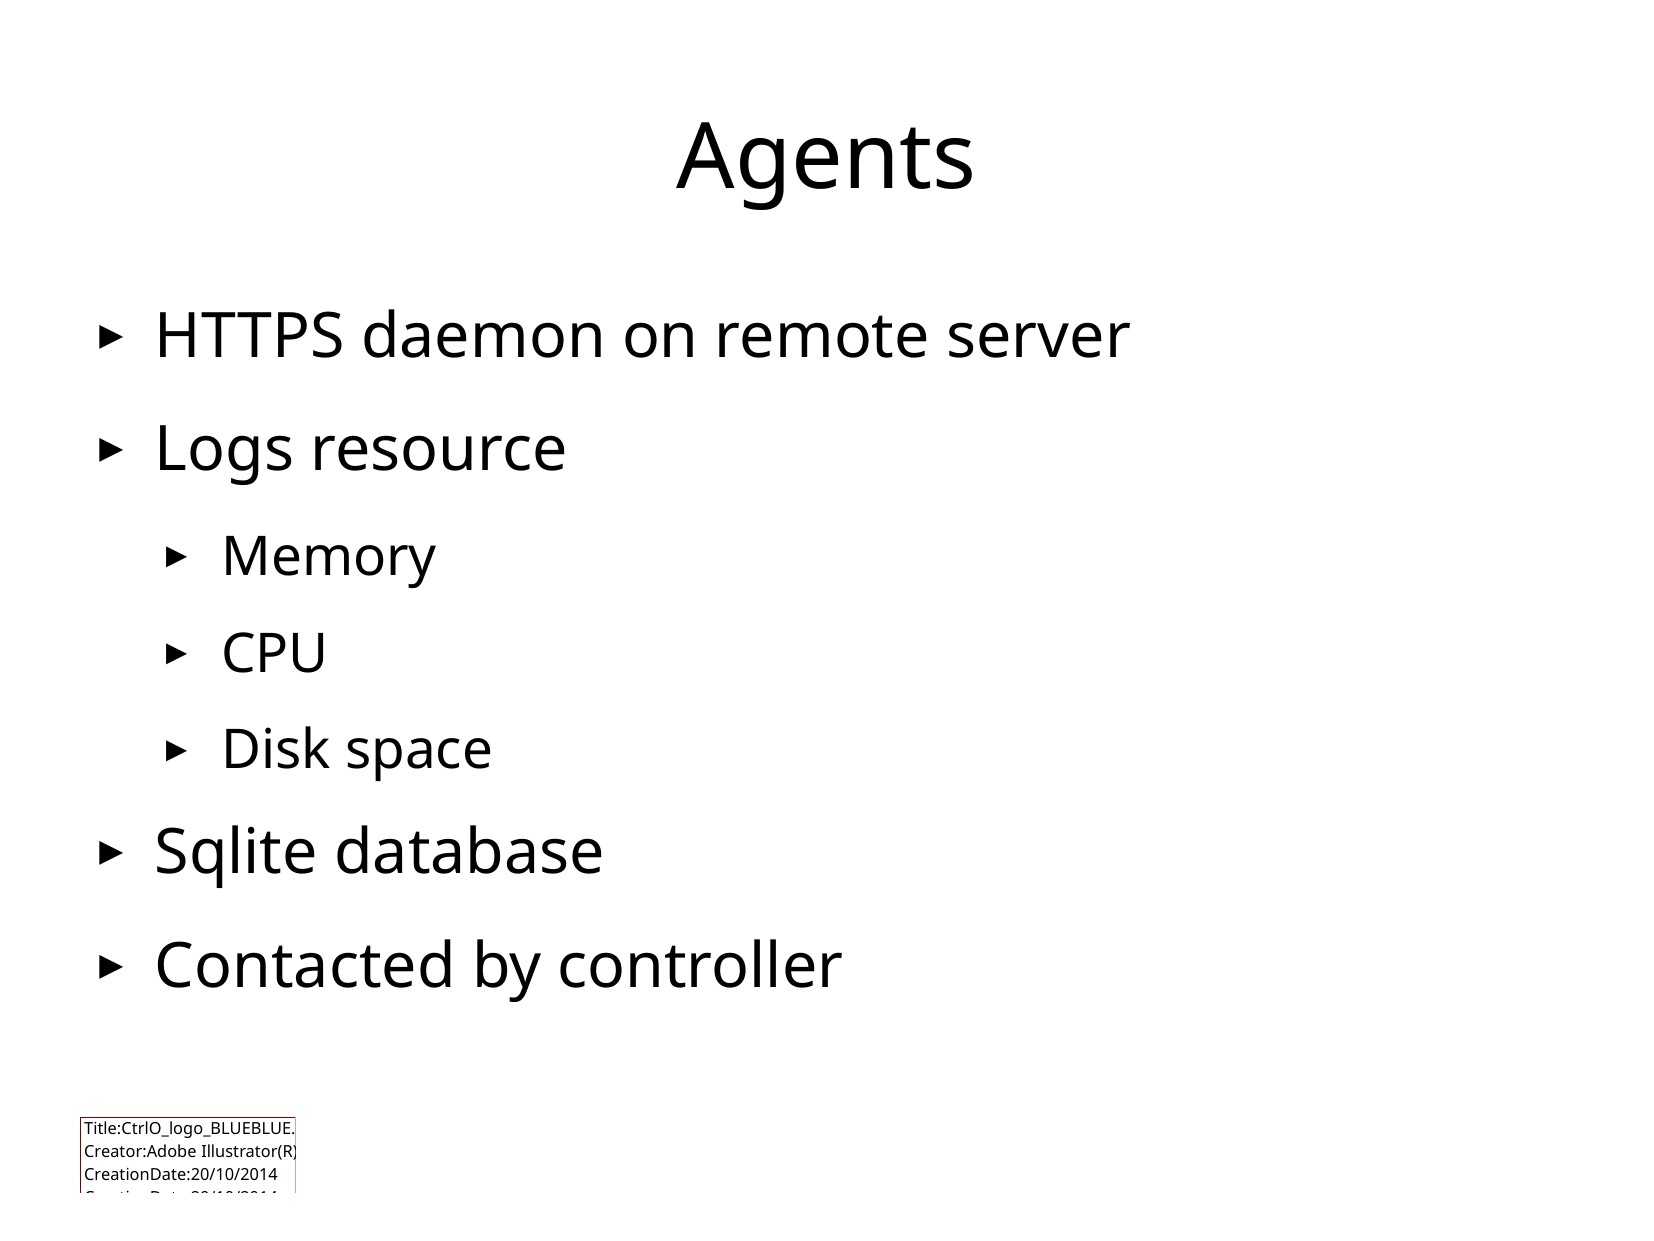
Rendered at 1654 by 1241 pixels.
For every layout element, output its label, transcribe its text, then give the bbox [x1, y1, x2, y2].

title Agents [82, 49, 1571, 257]
list HTTPS daemon on remote server Logs resource Memory CPU Disk space Sqlite database Contacted by controller [82, 290, 1571, 1010]
